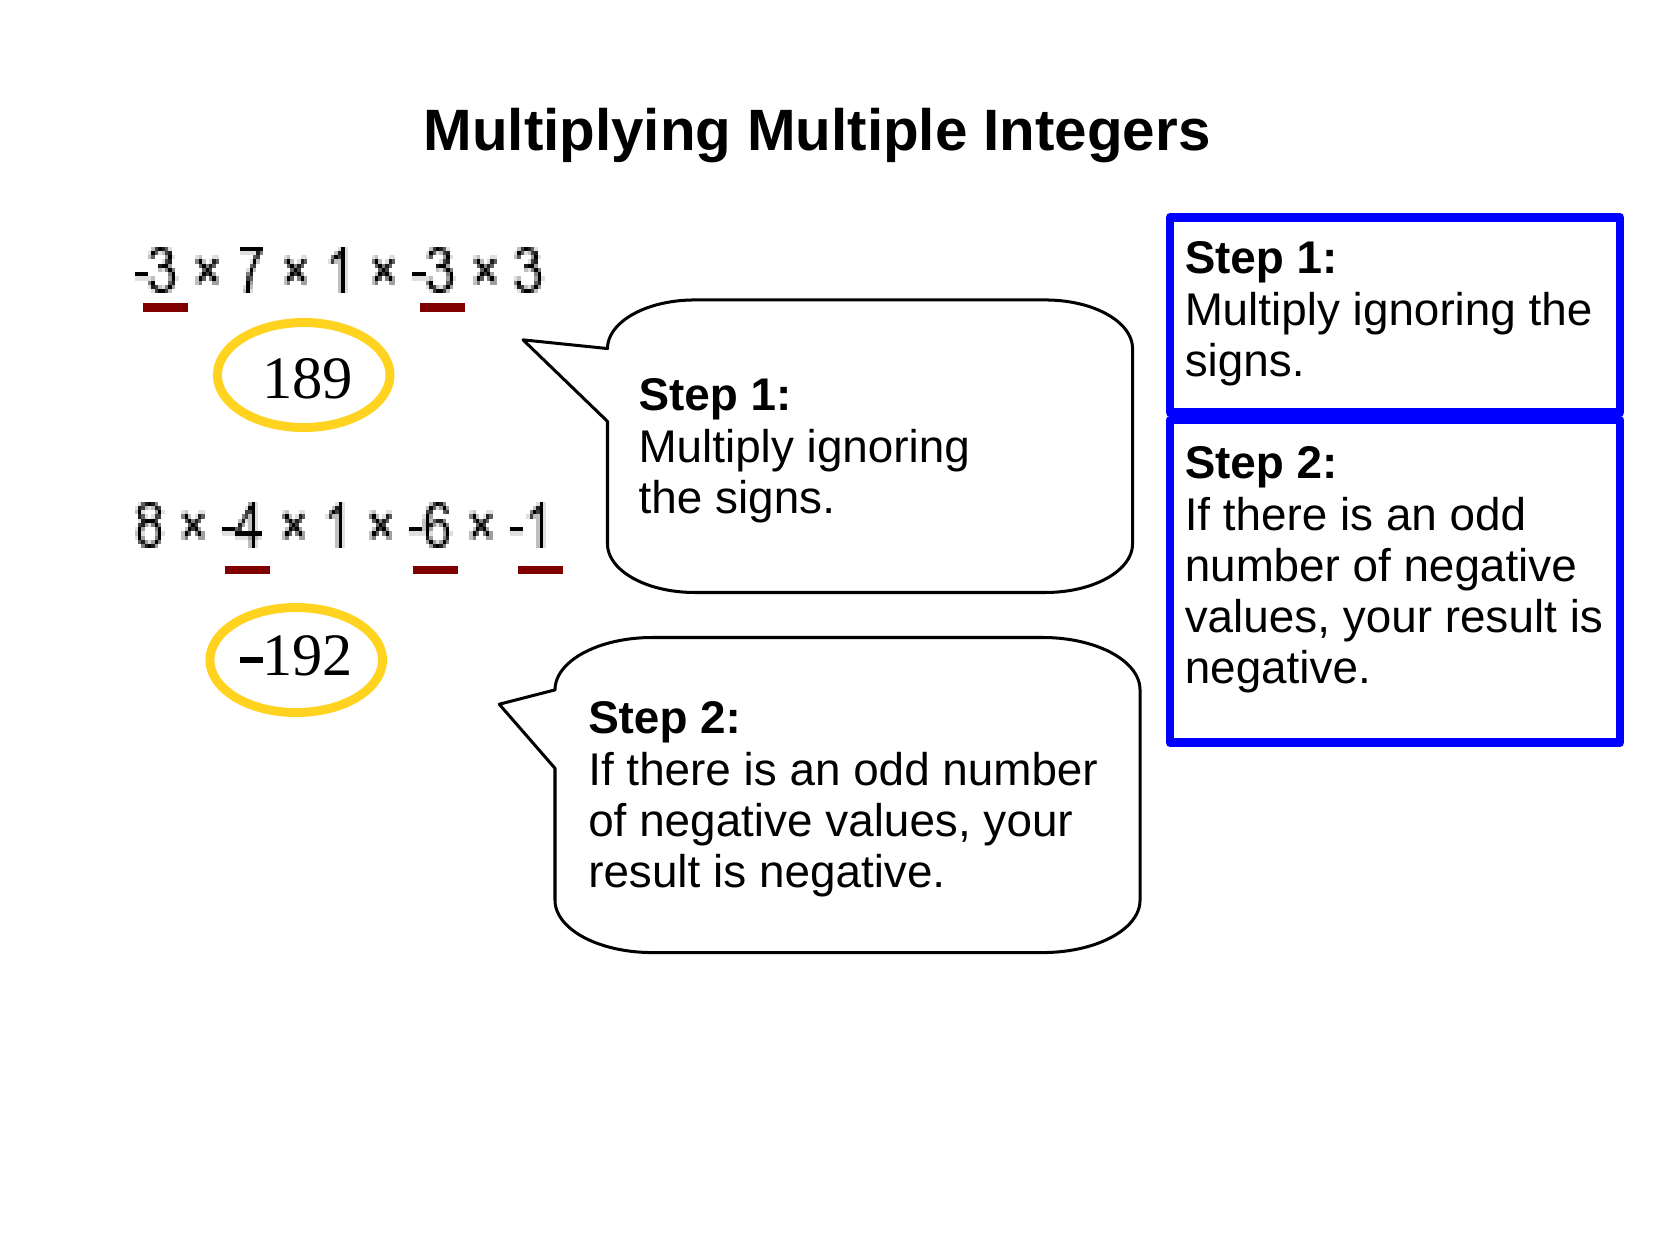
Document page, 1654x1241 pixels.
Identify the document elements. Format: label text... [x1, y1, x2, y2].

picture [135, 224, 728, 316]
text_box Step 1: Multiply ignoring the signs. Step 2: If there is an odd number of negative values, your result is negative. [1174, 225, 1616, 408]
chart [255, 345, 360, 412]
text_box Step 1: Multiply ignoring the signs. Step 2: If there is an odd number of negative values, your result is negative. [1174, 424, 1616, 738]
text_box Step 2: If there is an odd number of negative values, your result is negative. [499, 637, 1141, 953]
text_box Multiplying Multiple Integers [45, 90, 1591, 224]
text_box Step 1: Multiply ignoring the signs. [523, 299, 1133, 593]
chart [256, 622, 360, 690]
text_box Step 1: Multiply ignoring the signs. Step 2: If there is an odd number of negative values, your result is negative. [1170, 225, 1628, 1241]
picture [135, 464, 621, 571]
